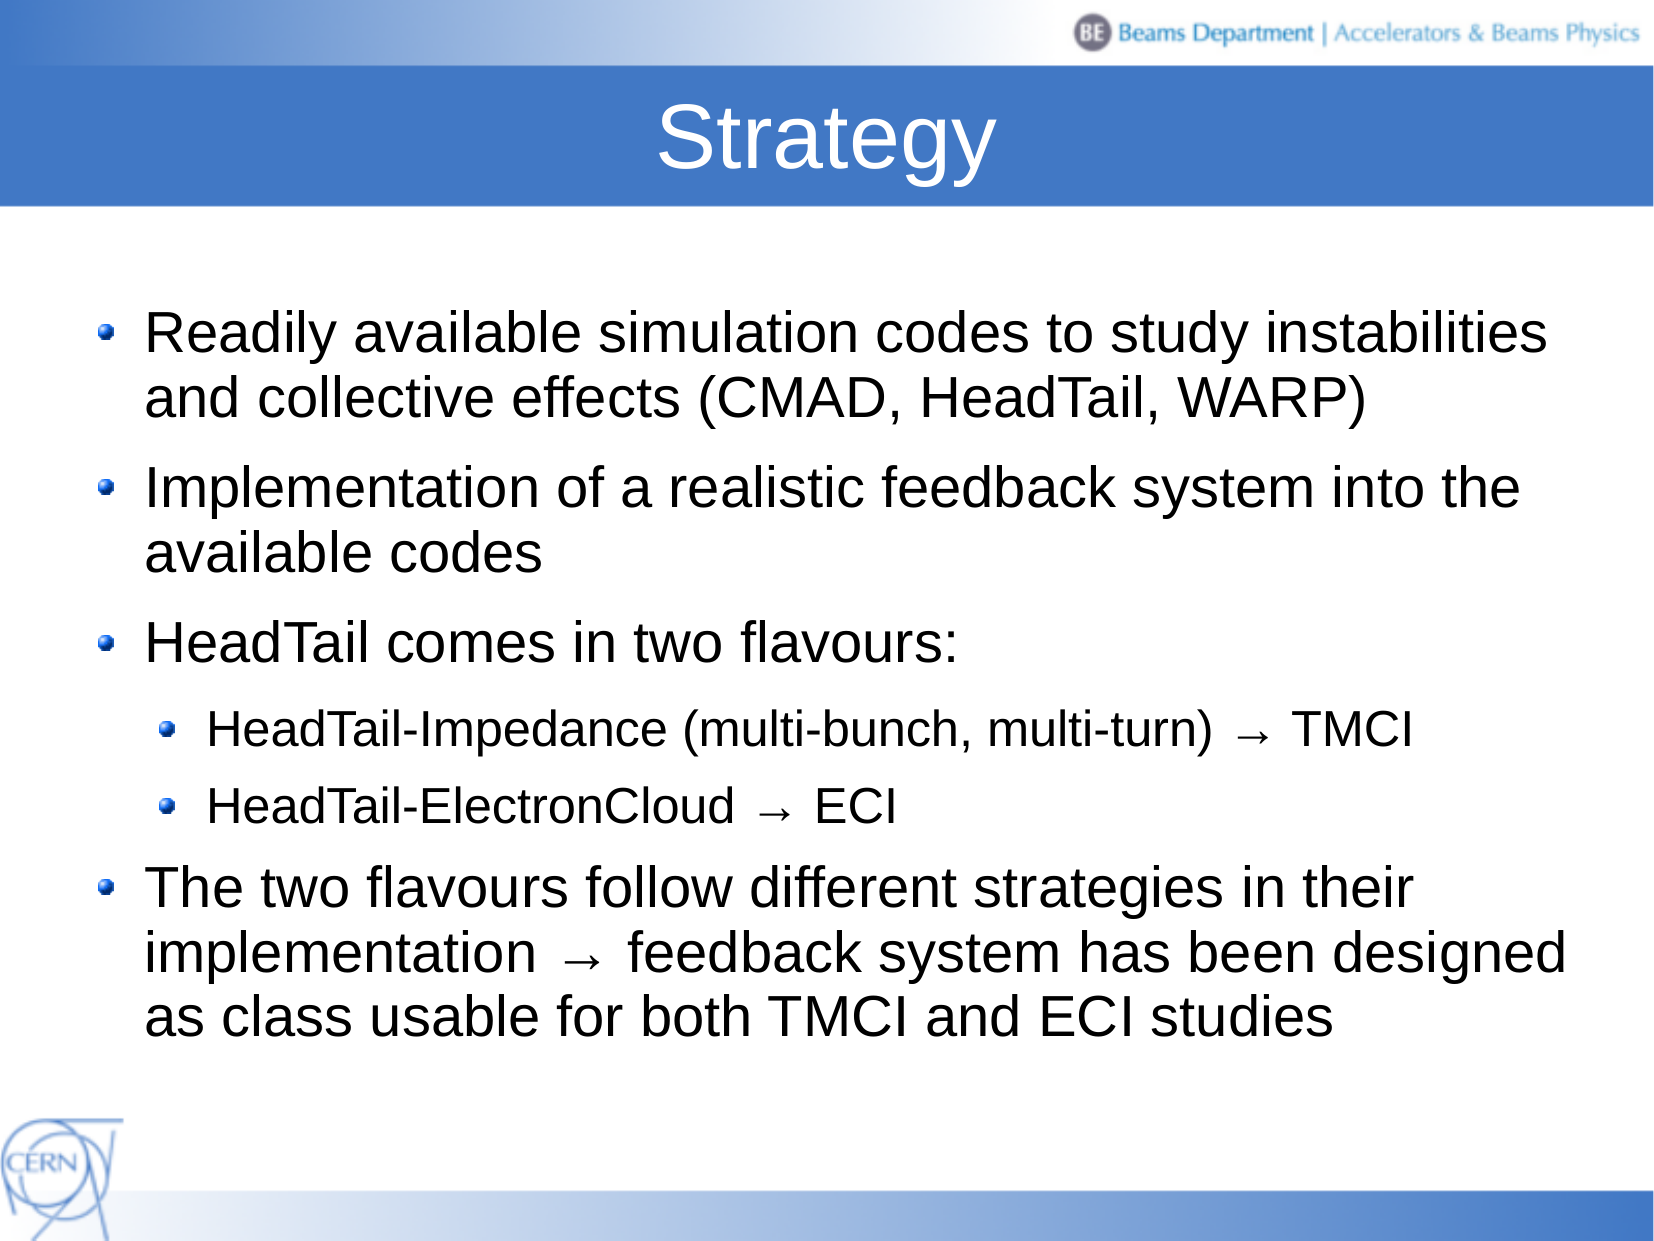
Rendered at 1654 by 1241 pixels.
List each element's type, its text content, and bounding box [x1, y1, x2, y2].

title Strategy [82, 49, 1571, 226]
list Readily available simulation codes to study instabilities and collective effects (CMAD, HeadTail, WARP) Implementation of a realistic feedback system into the available codes HeadTail comes in two flavours: HeadTail-Impedance (multi-bunch, multi-turn) → TMCI HeadTail-ElectronCloud → ECI The two flavours follow different strategies in their implementation → feedback system has been designed as class usable for both TMCI and ECI studies [82, 300, 1571, 1126]
picture [0, 0, 1654, 1241]
